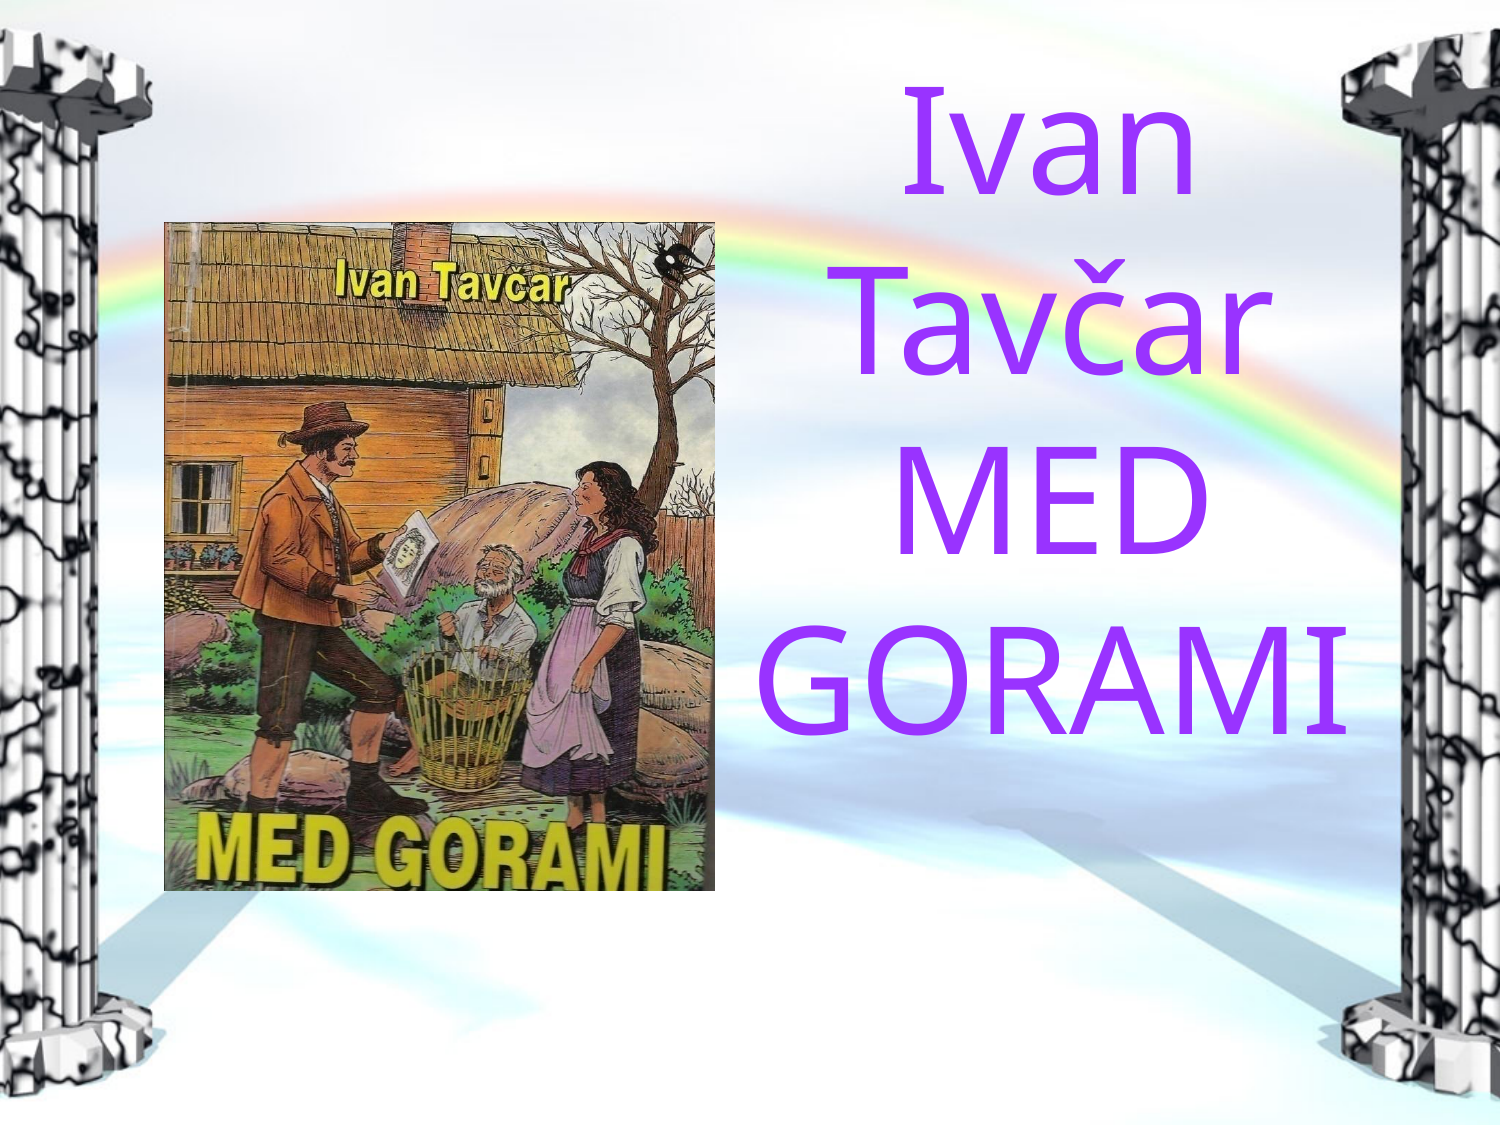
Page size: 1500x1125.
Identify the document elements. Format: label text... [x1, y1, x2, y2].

title Ivan Tavčar MED GORAMI [714, 164, 1388, 645]
picture [0, 0, 1500, 1125]
